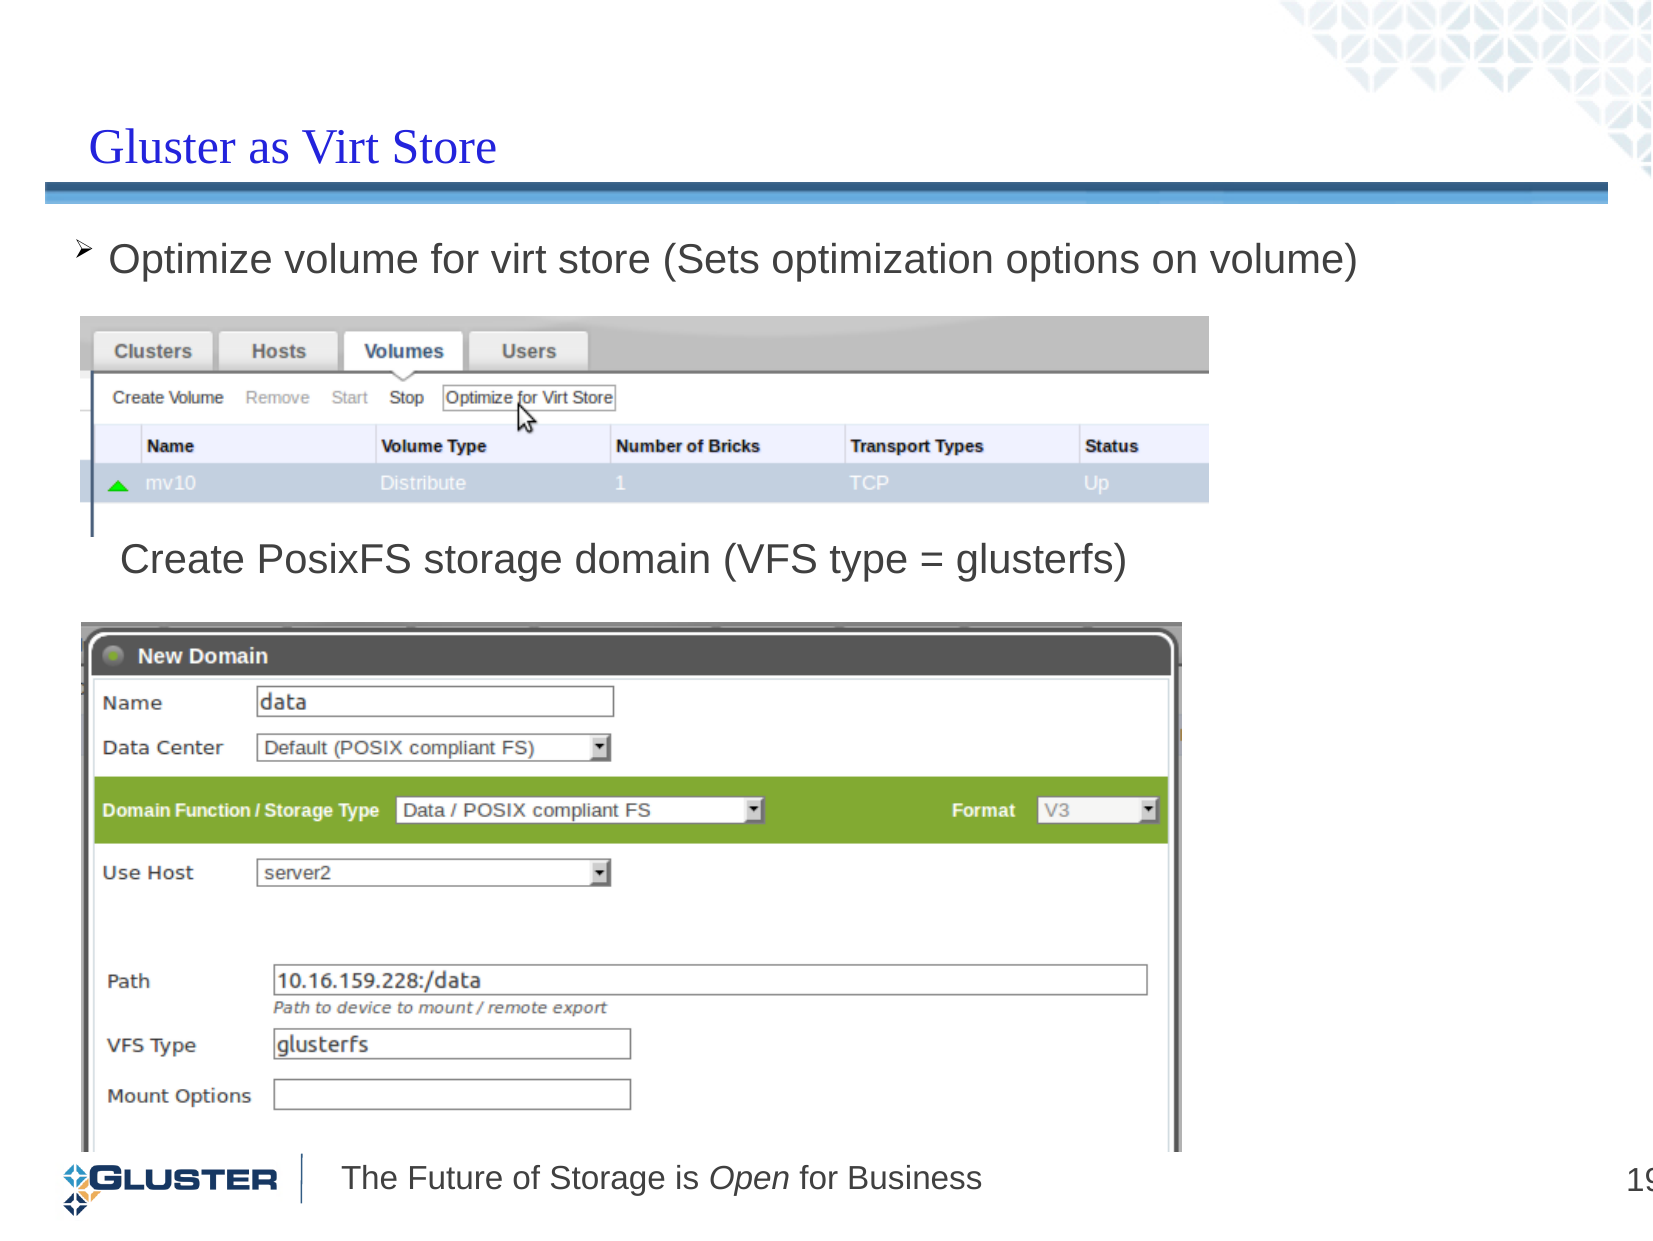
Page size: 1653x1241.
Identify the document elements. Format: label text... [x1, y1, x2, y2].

title Gluster as Virt Store [88, 49, 1301, 237]
list Optimize volume for virt store (Sets optimization options on volume) [37, 244, 1613, 376]
picture [45, 182, 88, 204]
picture [38, 622, 1182, 1237]
list Create PosixFS storage domain (VFS type = glusterfs) [49, 544, 1576, 601]
picture [80, 376, 1209, 537]
picture [1265, 0, 1652, 204]
text_box [59, 212, 1625, 1152]
